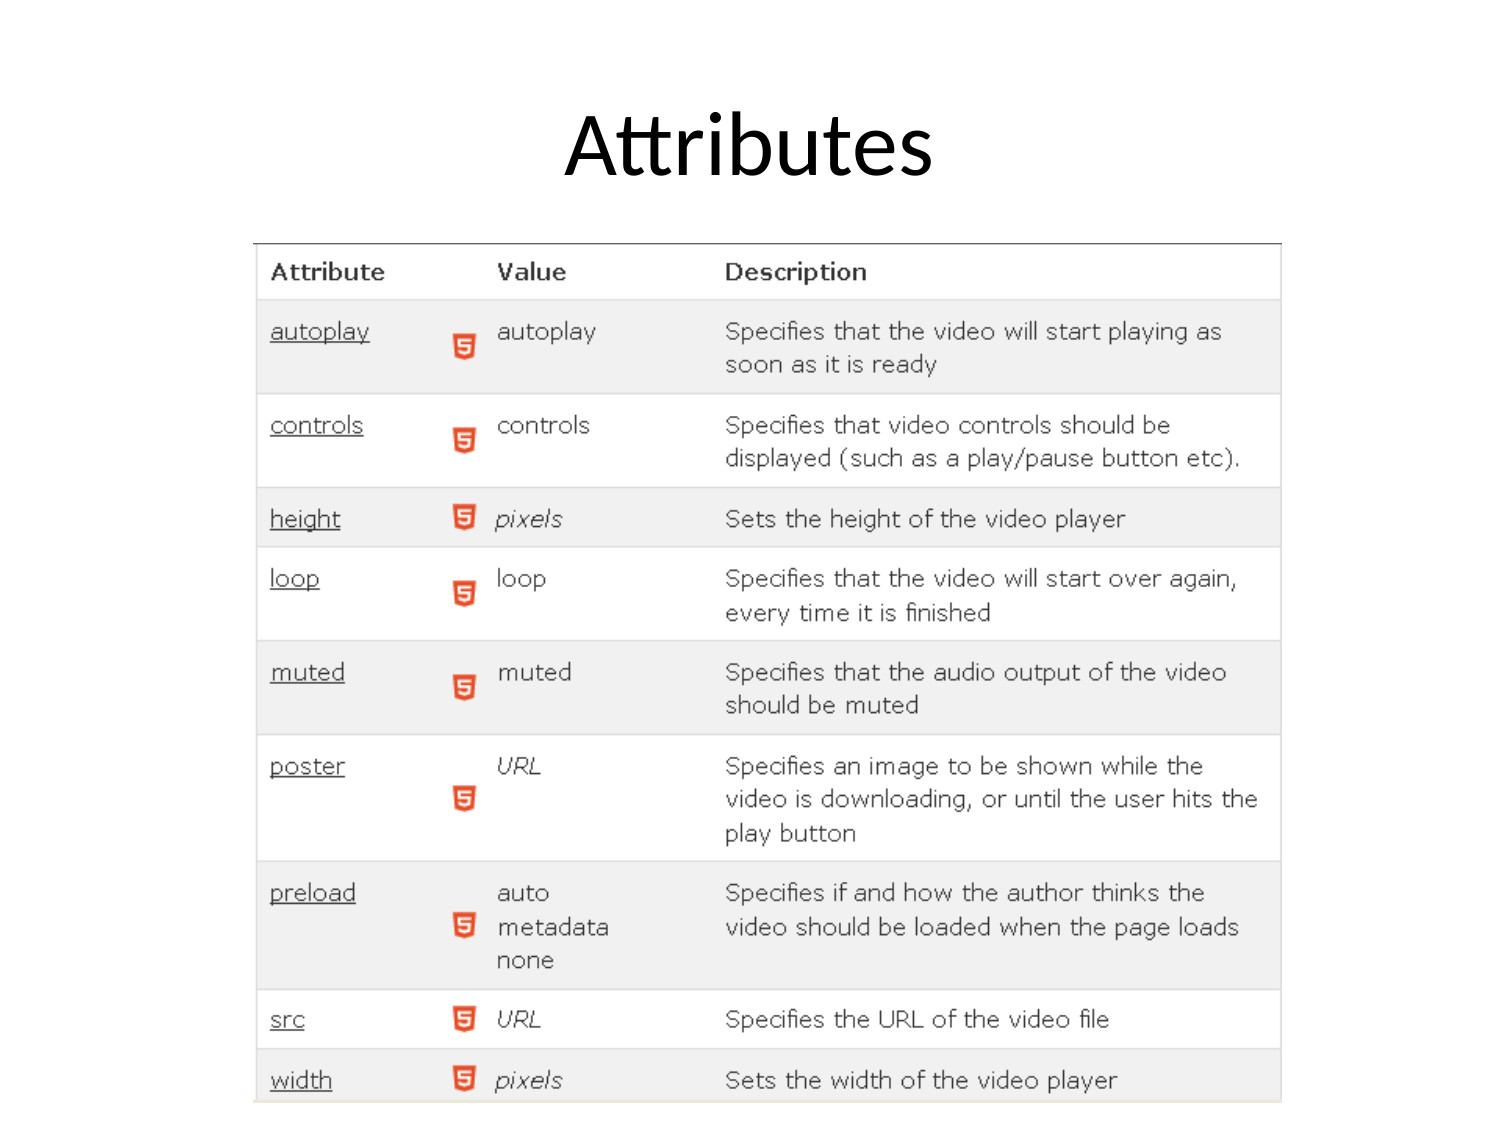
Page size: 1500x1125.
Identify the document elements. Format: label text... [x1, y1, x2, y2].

title Attributes [75, 45, 1425, 233]
picture [253, 243, 1282, 1103]
